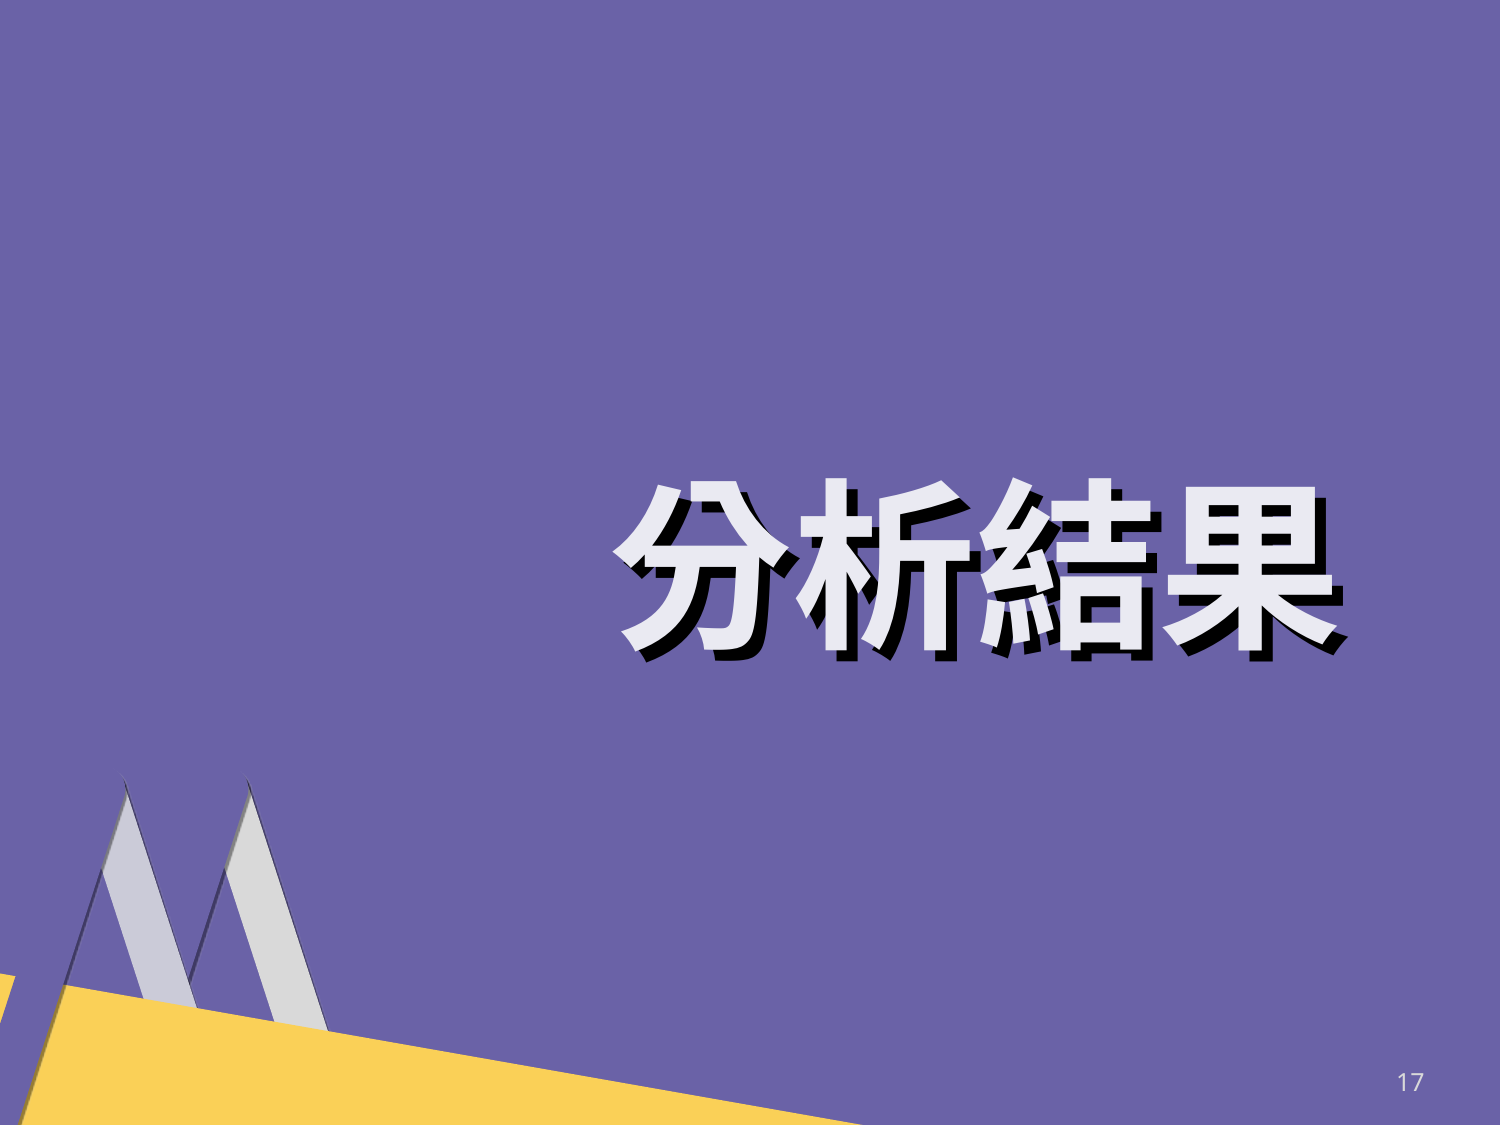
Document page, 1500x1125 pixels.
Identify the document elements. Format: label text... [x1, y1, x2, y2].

text_box 17 [1381, 1053, 1477, 1114]
text_box 分析結果 [577, 443, 1374, 682]
